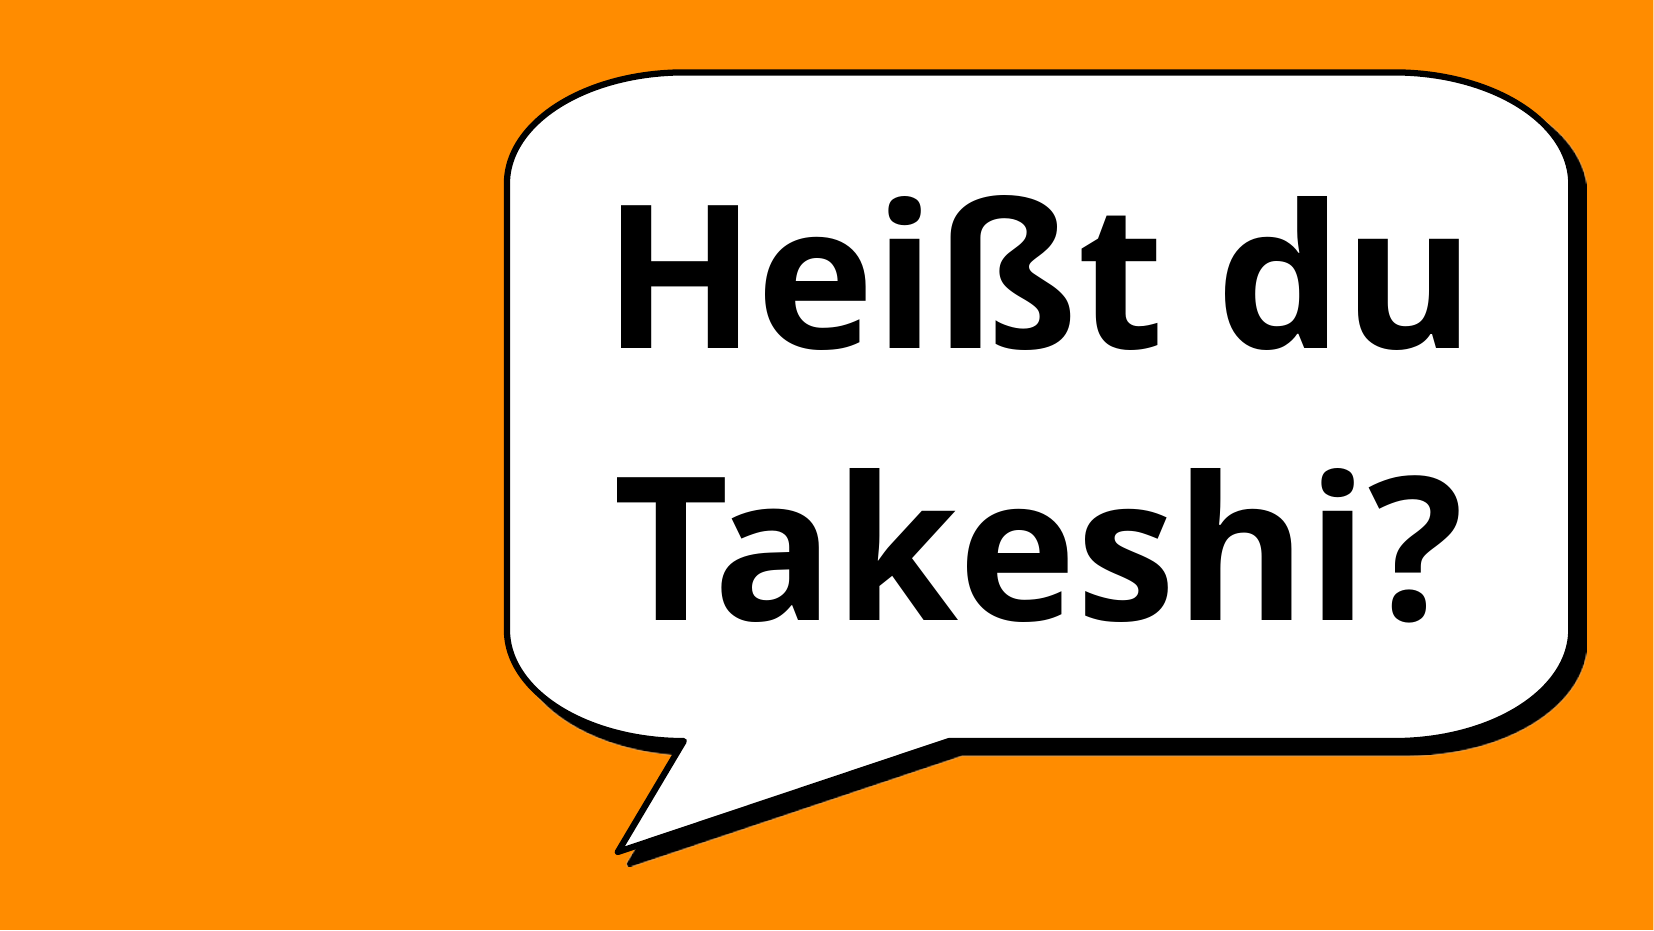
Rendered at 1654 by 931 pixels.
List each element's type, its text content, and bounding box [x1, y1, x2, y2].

text_box Heißt du Takeshi? [506, 72, 1572, 852]
